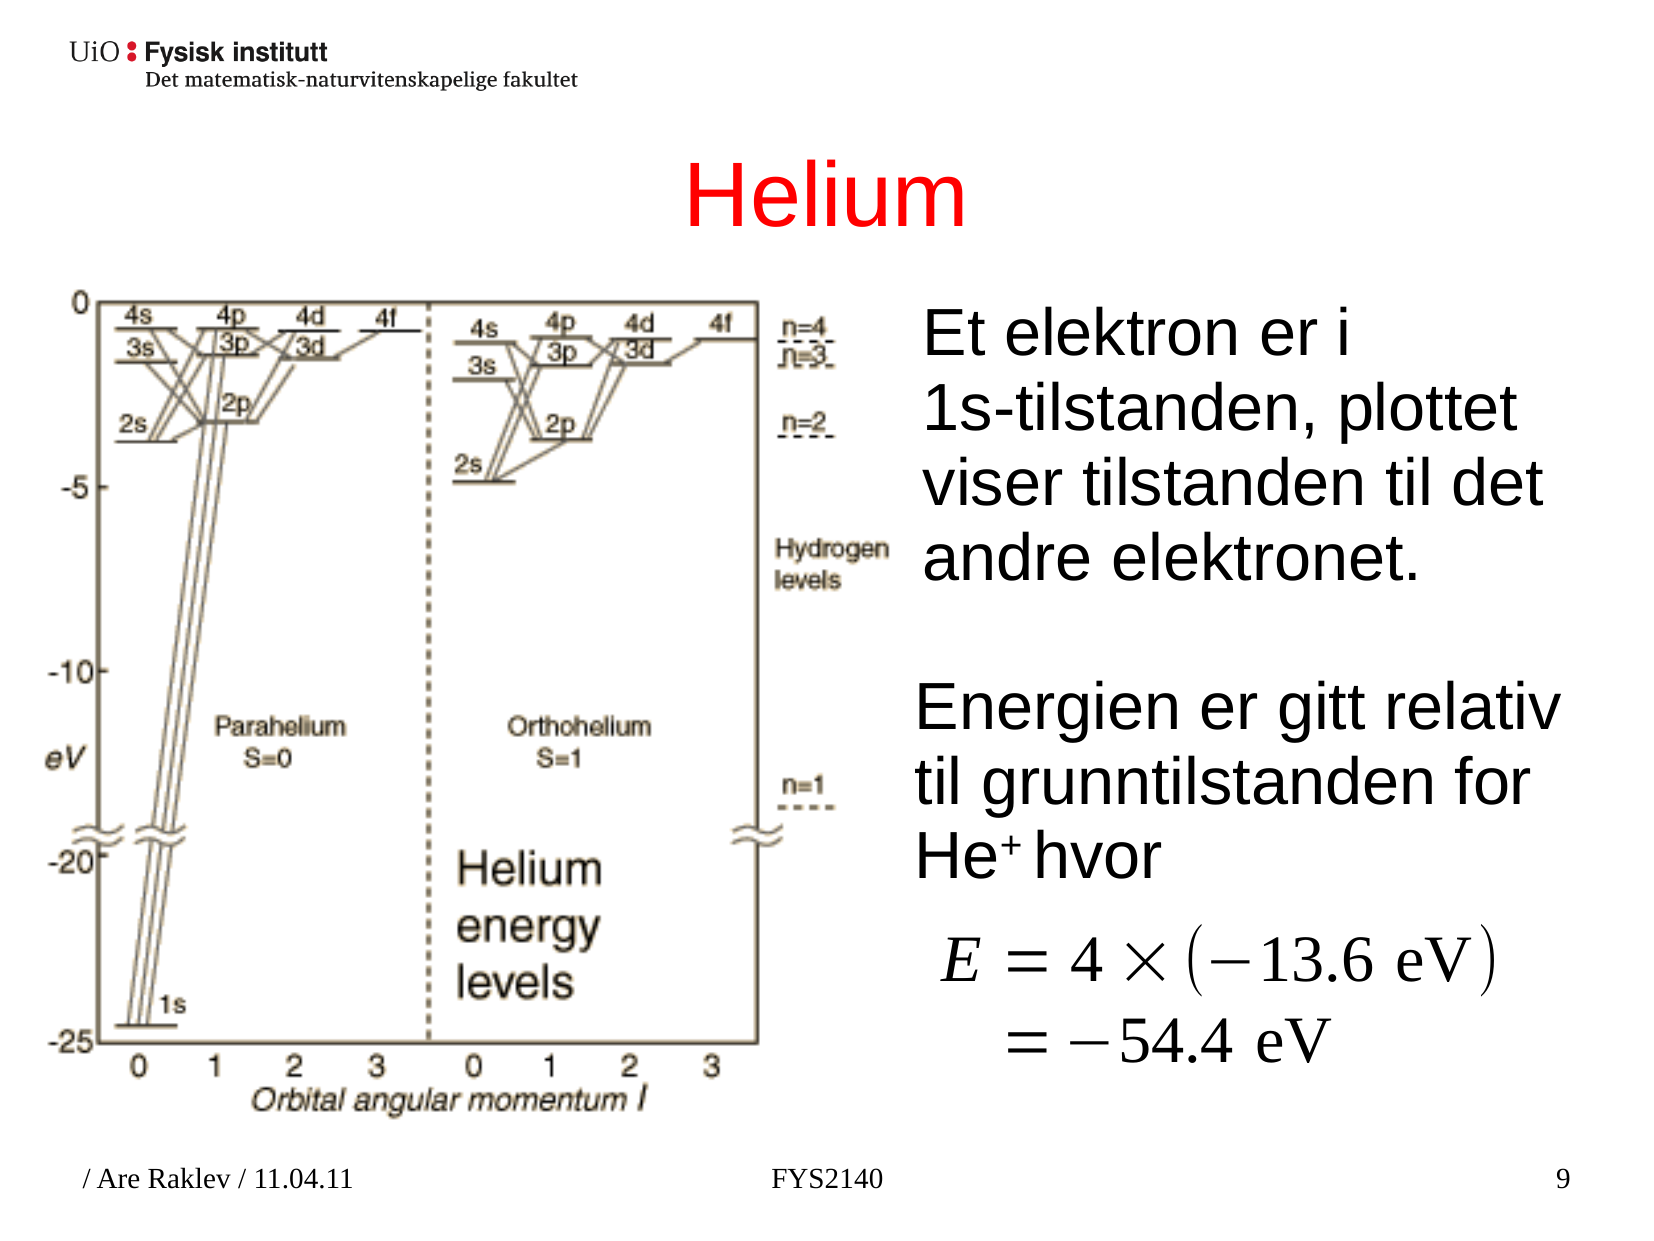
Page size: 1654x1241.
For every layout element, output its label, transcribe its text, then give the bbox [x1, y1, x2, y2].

chart [930, 919, 1507, 1077]
picture [68, 37, 581, 93]
title Helium [82, 90, 1571, 288]
text_box Energien er gitt relativ til grunntilstanden for He+ hvor [900, 661, 1613, 901]
text_box Et elektron er i 1s-tilstanden, plottet viser tilstanden til det andre elektronet. [907, 288, 1583, 601]
picture [25, 275, 908, 1126]
